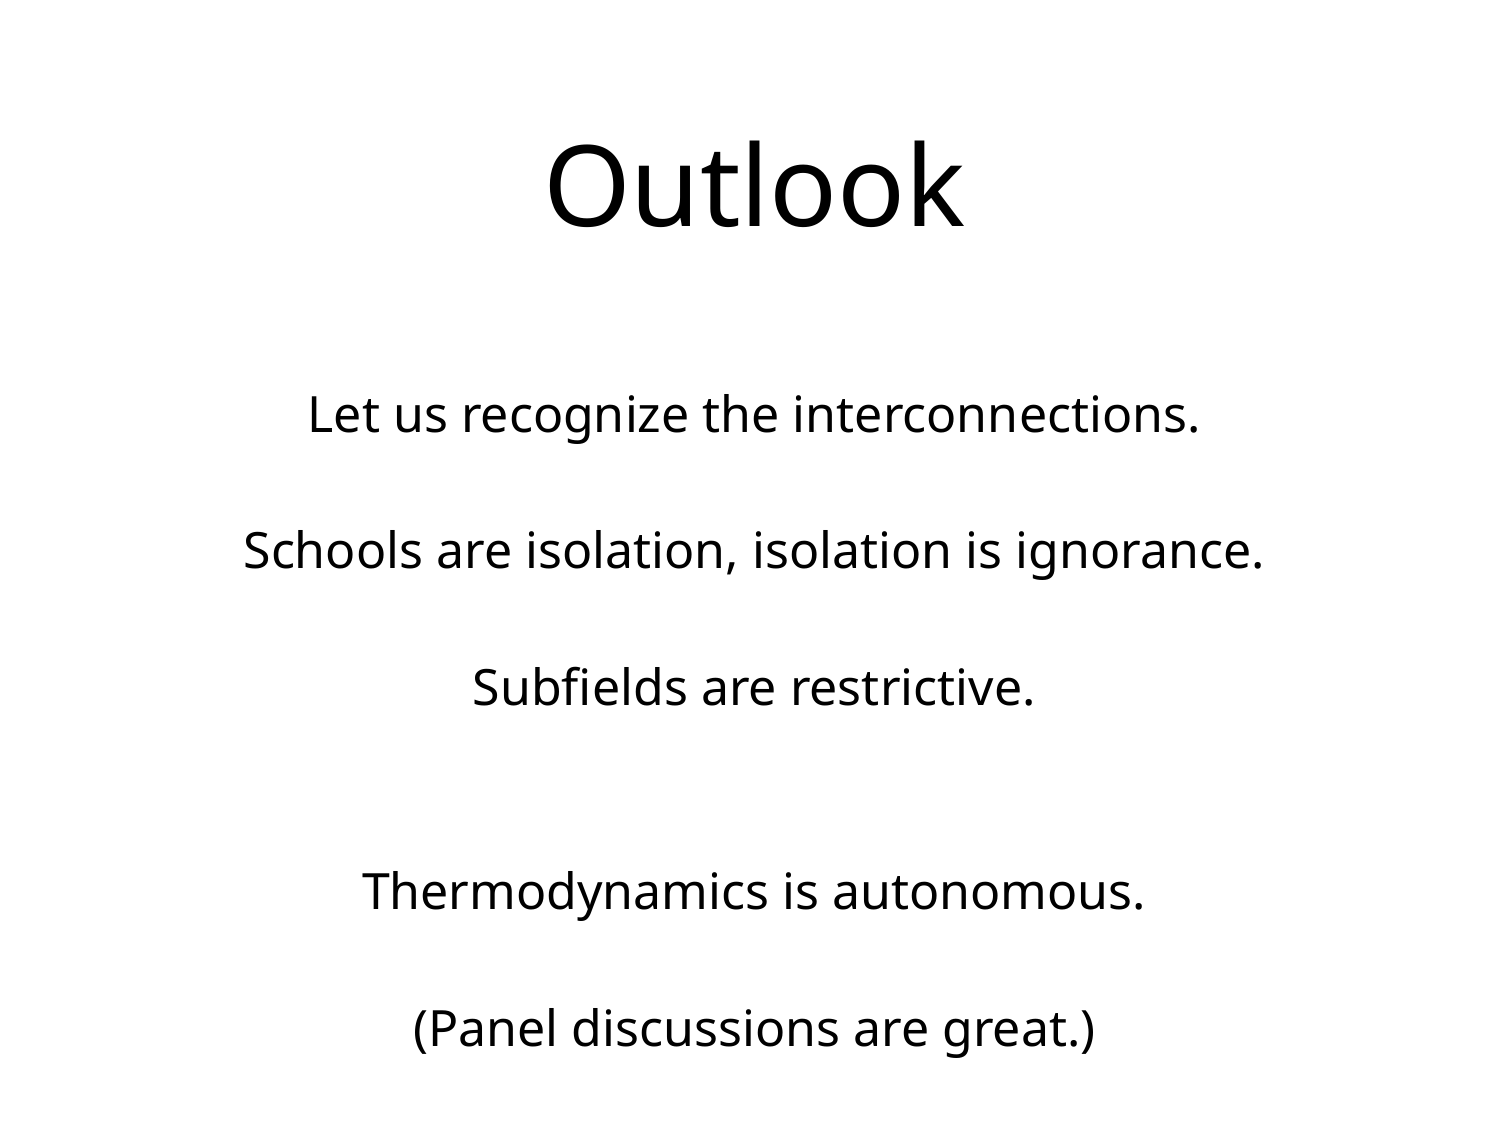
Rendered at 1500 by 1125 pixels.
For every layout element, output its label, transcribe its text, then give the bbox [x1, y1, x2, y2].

text_box Outlook Let us recognize the interconnections. Schools are isolation, isolation is ignorance. Subfields are restrictive. Thermodynamics is autonomous. (Panel discussions are great.) [228, 98, 1238, 1057]
